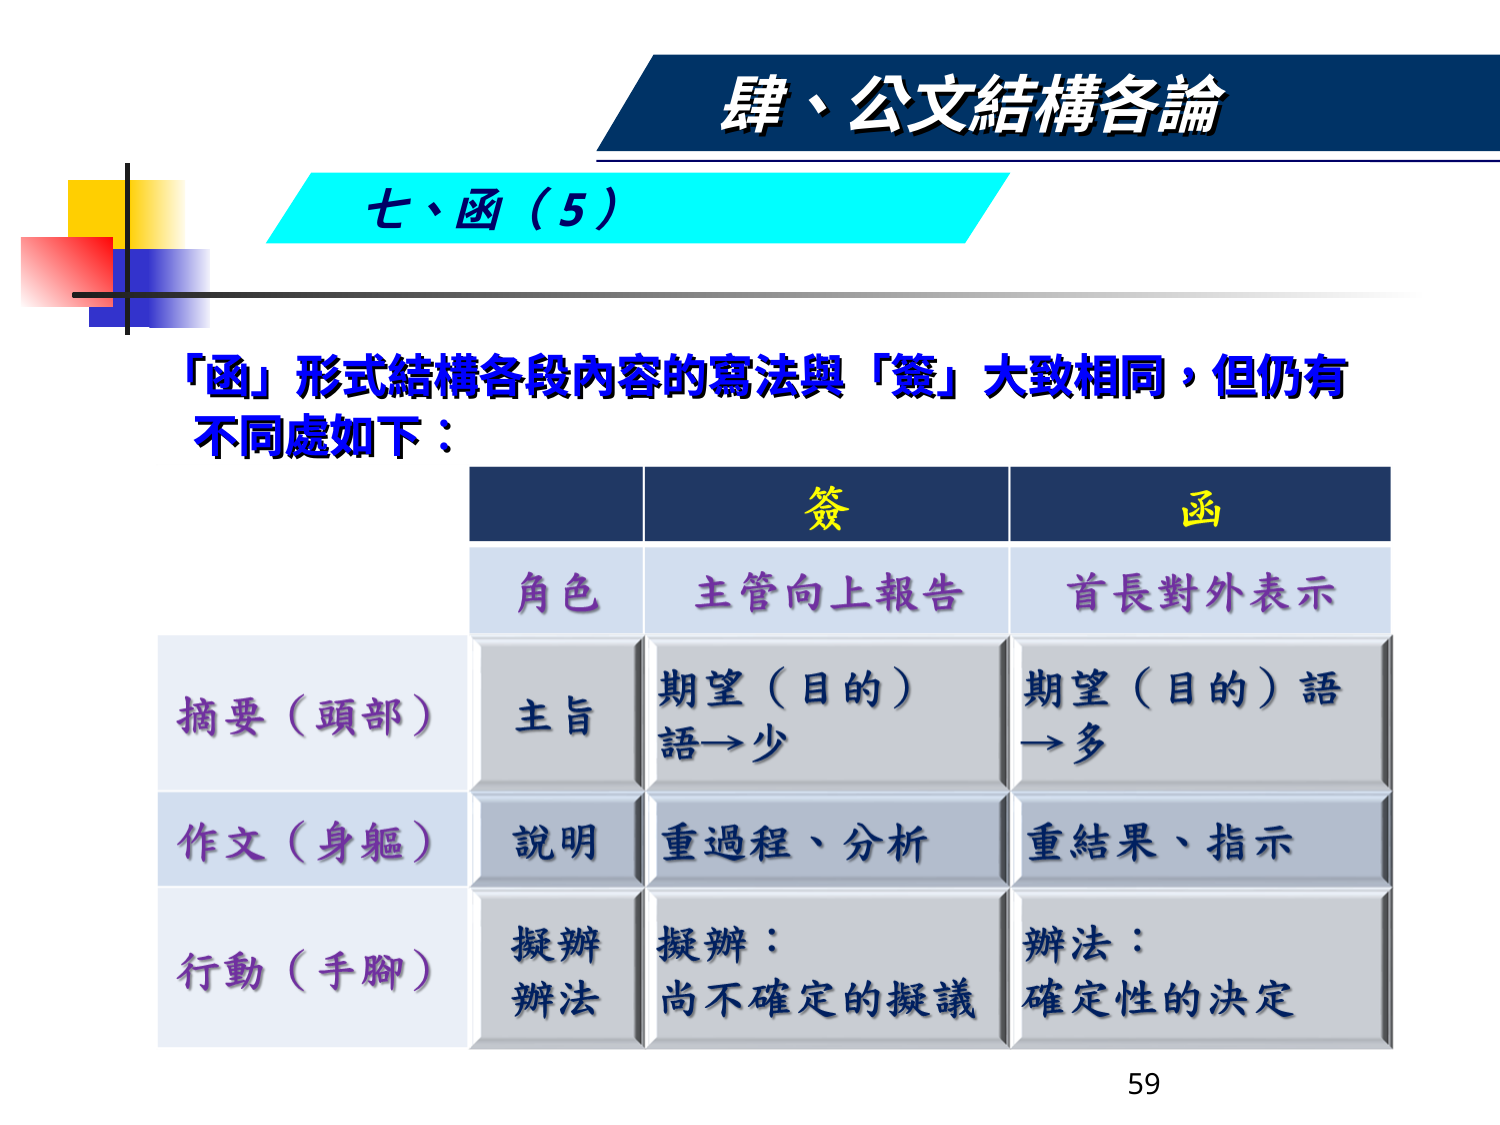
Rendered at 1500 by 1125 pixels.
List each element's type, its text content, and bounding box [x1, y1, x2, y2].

picture [156, 459, 1394, 1055]
text_box <編號> [1112, 1037, 1426, 1113]
text_box 肆、公文結構各論 [596, 54, 1500, 152]
text_box 七、函（5） [265, 172, 1011, 244]
text_box 「函」形式結構各段內容的寫法與「簽」大致相同，但仍有 不同處如下︰ [144, 344, 1374, 477]
